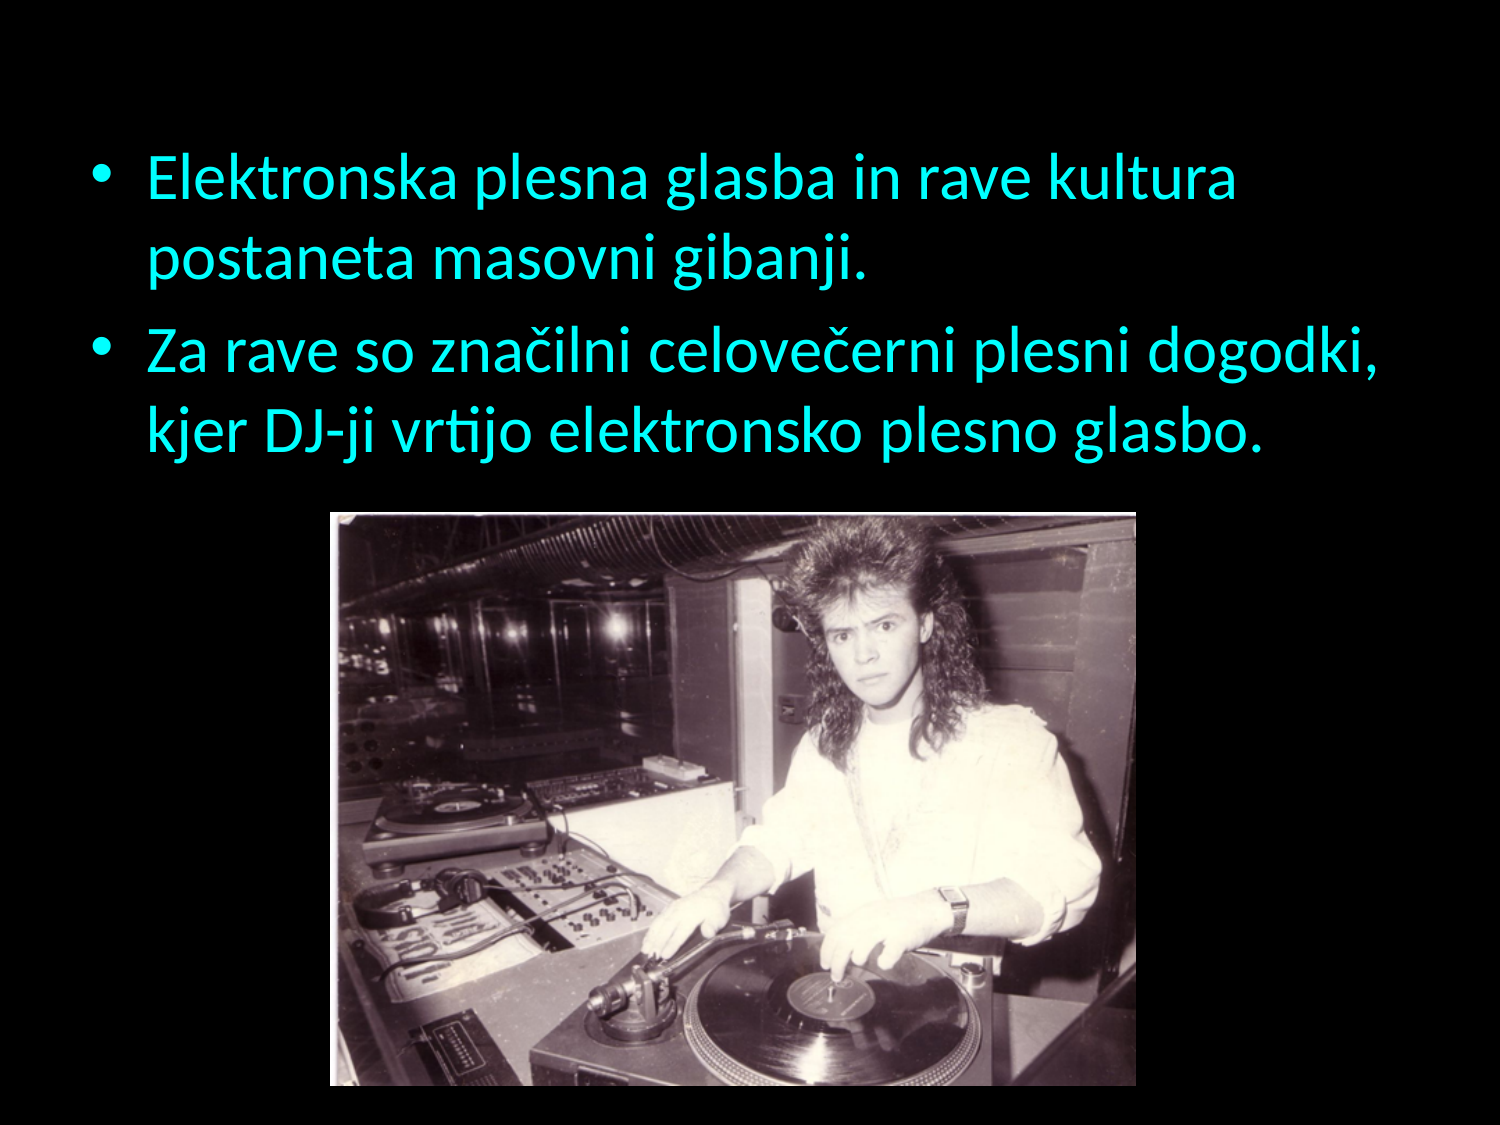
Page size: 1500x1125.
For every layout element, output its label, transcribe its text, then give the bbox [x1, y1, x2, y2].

list Elektronska plesna glasba in rave kultura postaneta masovni gibanji. Za rave so značilni celovečerni plesni dogodki, kjer DJ-ji vrtijo elektronsko plesno glasbo. [75, 125, 1425, 1005]
picture [330, 512, 1136, 1086]
